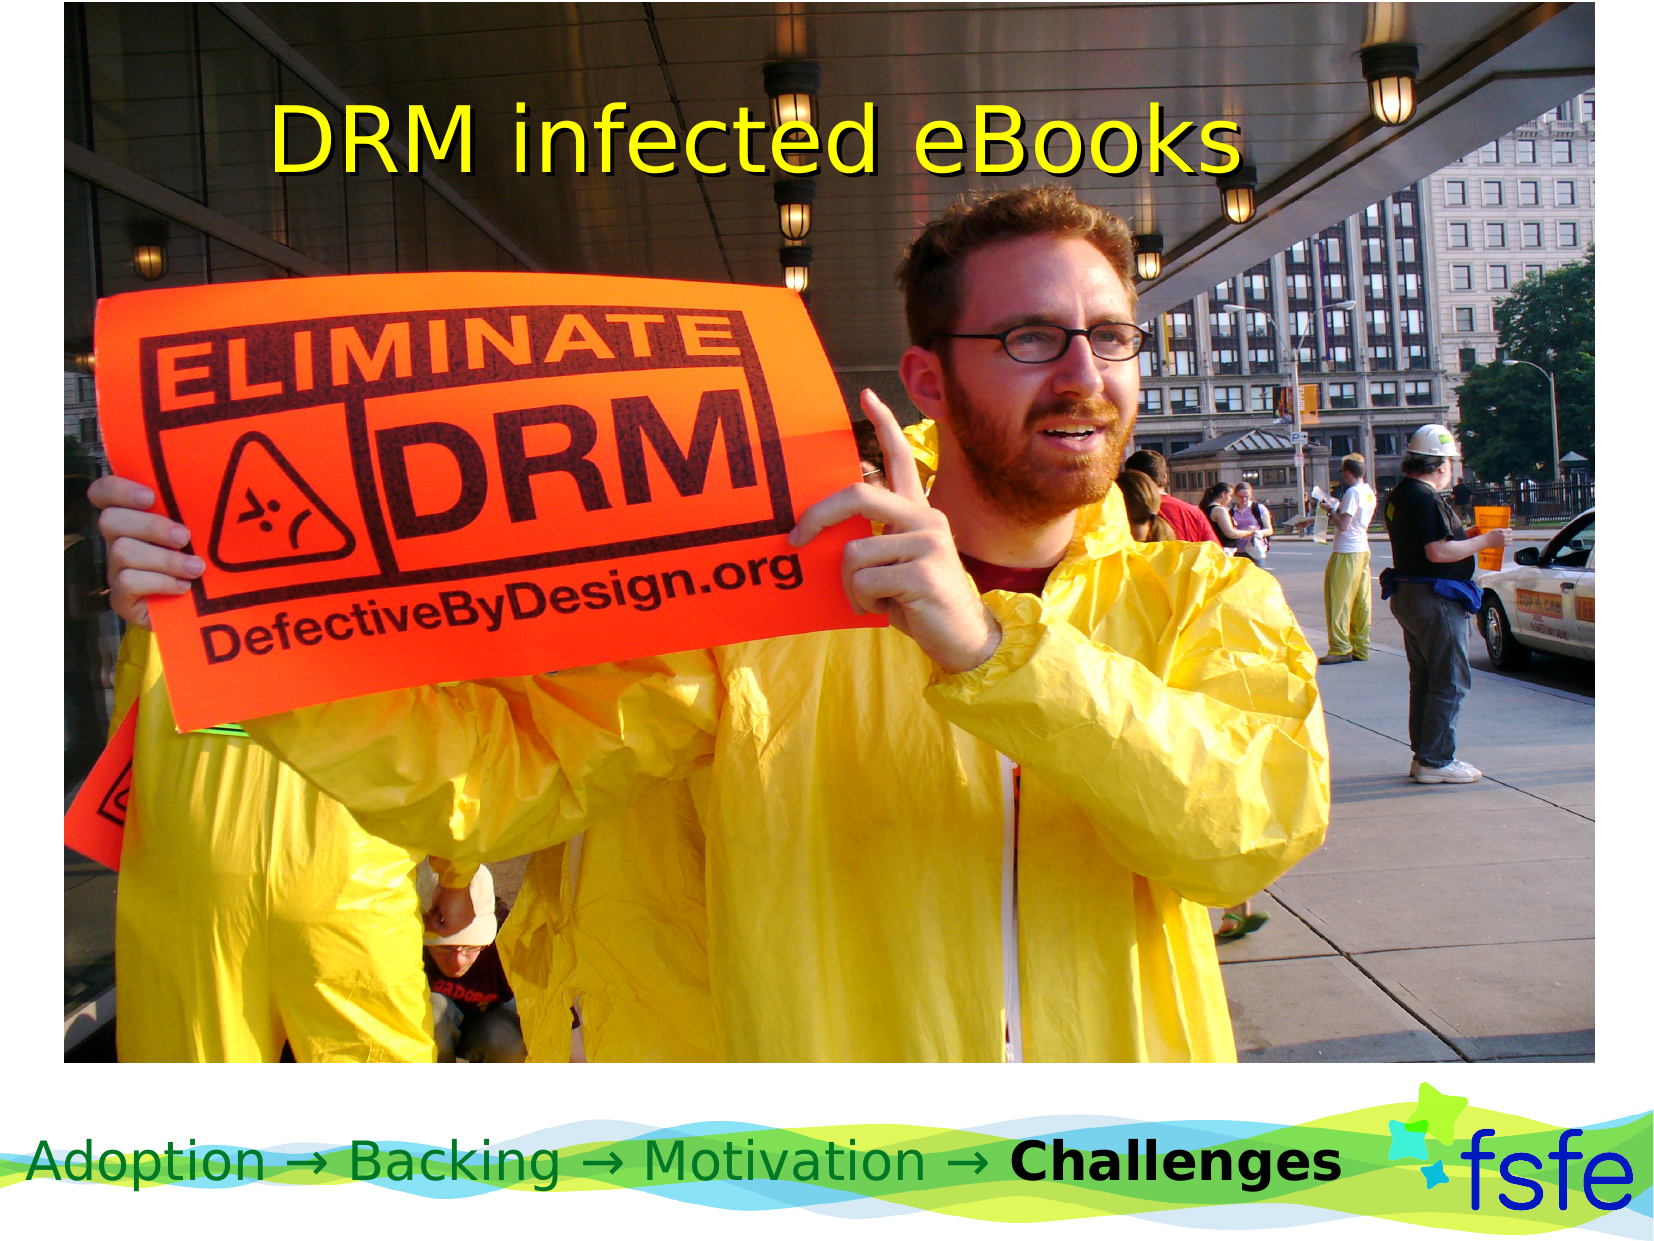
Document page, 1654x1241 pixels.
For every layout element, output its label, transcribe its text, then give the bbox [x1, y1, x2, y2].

title Adoption → Backing → Motivation → Challenges [0, 1100, 1371, 1217]
title DRM infected eBooks [11, 47, 1501, 225]
picture [0, 1081, 1654, 1241]
picture [64, 2, 1595, 1063]
